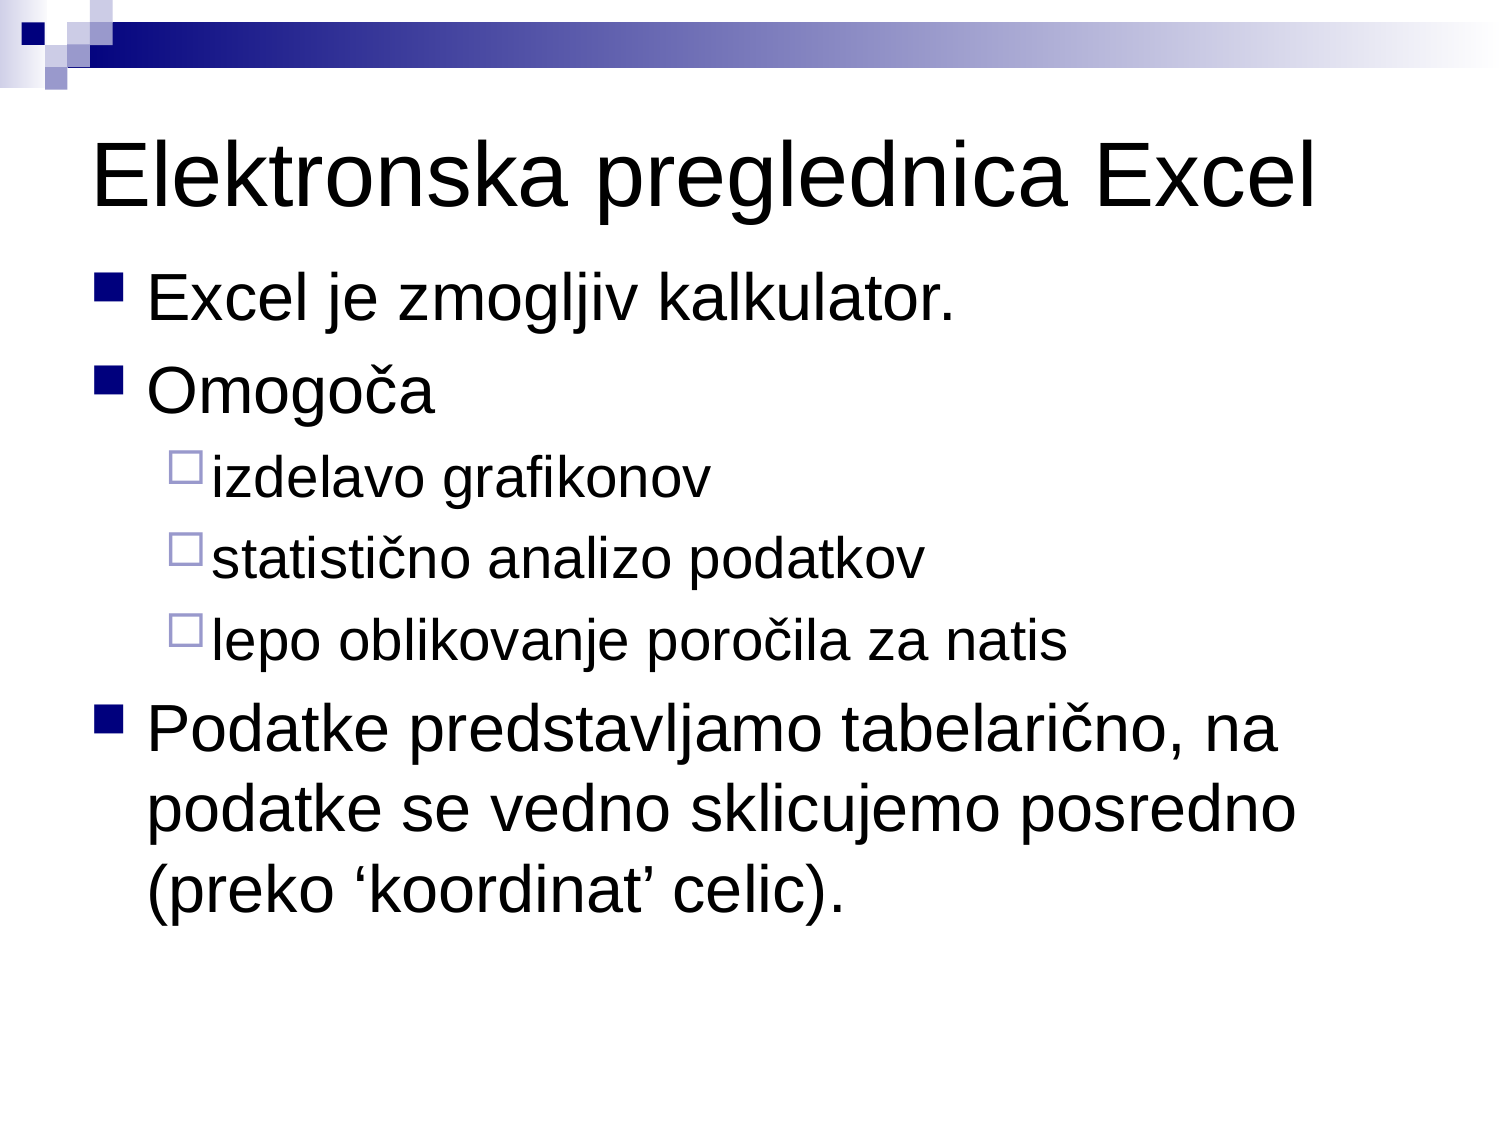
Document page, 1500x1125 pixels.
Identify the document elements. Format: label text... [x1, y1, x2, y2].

title Elektronska preglednica Excel [75, 105, 1425, 235]
list Excel je zmogljiv kalkulator. Omogoča izdelavo grafikonov statistično analizo podatkov lepo oblikovanje poročila za natis Podatke predstavljamo tabelarično, na podatke se vedno sklicujemo posredno (preko ‘koordinat’ celic). [75, 246, 1425, 1079]
